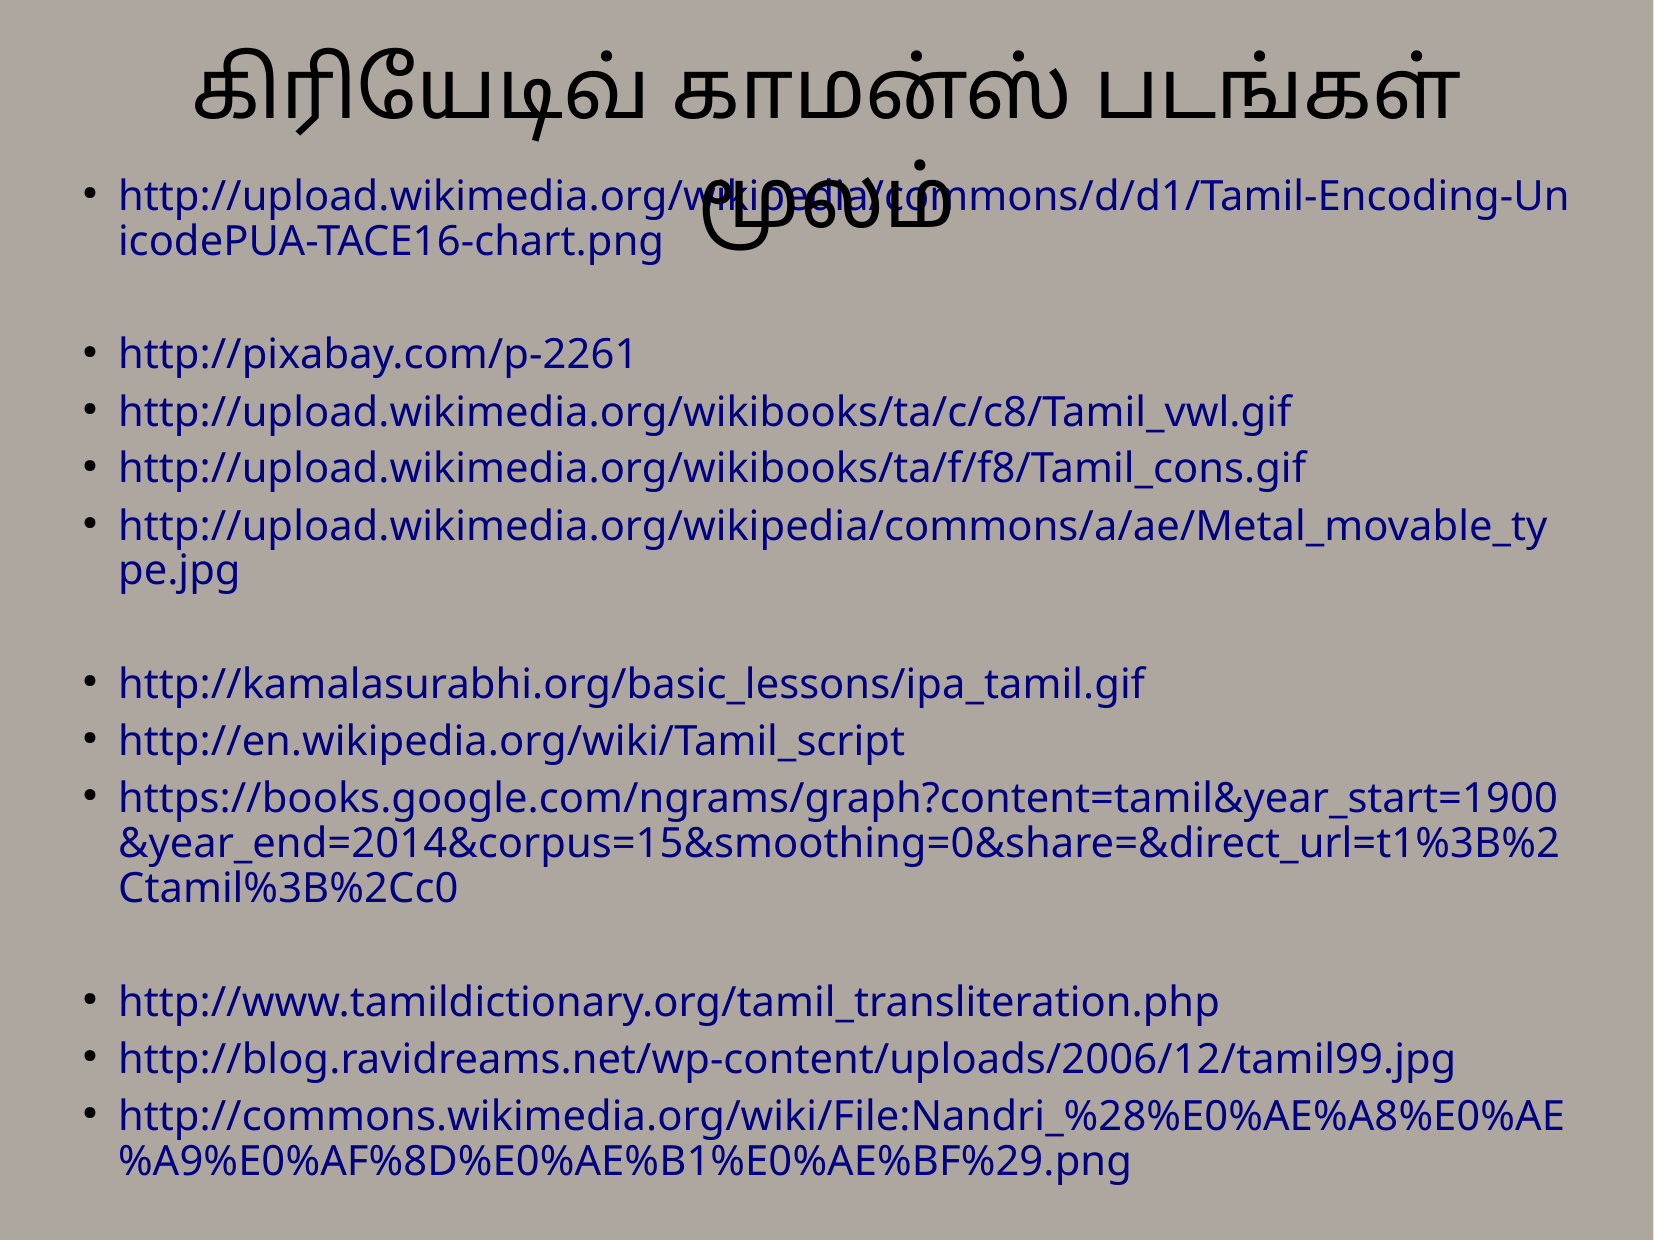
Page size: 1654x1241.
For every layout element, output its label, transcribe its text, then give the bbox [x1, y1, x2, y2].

subtitle http://upload.wikimedia.org/wikipedia/commons/d/d1/Tamil-Encoding-UnicodePUA-TACE16-chart.png http://pixabay.com/p-2261 http://upload.wikimedia.org/wikibooks/ta/c/c8/Tamil_vwl.gif http://upload.wikimedia.org/wikibooks/ta/f/f8/Tamil_cons.gif http://upload.wikimedia.org/wikipedia/commons/a/ae/Metal_movable_type.jpg http://kamalasurabhi.org/basic_lessons/ipa_tamil.gif http://en.wikipedia.org/wiki/Tamil_script https://books.google.com/ngrams/graph?content=tamil&year_start=1900&year_end=2014&corpus=15&smoothing=0&share=&direct_url=t1%3B%2Ctamil%3B%2Cc0 http://www.tamildictionary.org/tamil_transliteration.php http://blog.ravidreams.net/wp-content/uploads/2006/12/tamil99.jpg http://commons.wikimedia.org/wiki/File:Nandri_%28%E0%AE%A8%E0%AE%A9%E0%AF%8D%E0%AE%B1%E0%AE%BF%29.png http://about.me/SathiaNMahadevan http://pixabay.com/p-96286 [82, 257, 1571, 1050]
title கிரியேடிவ் காமன்ஸ் படங்கள் மூலம் [82, 49, 1571, 257]
